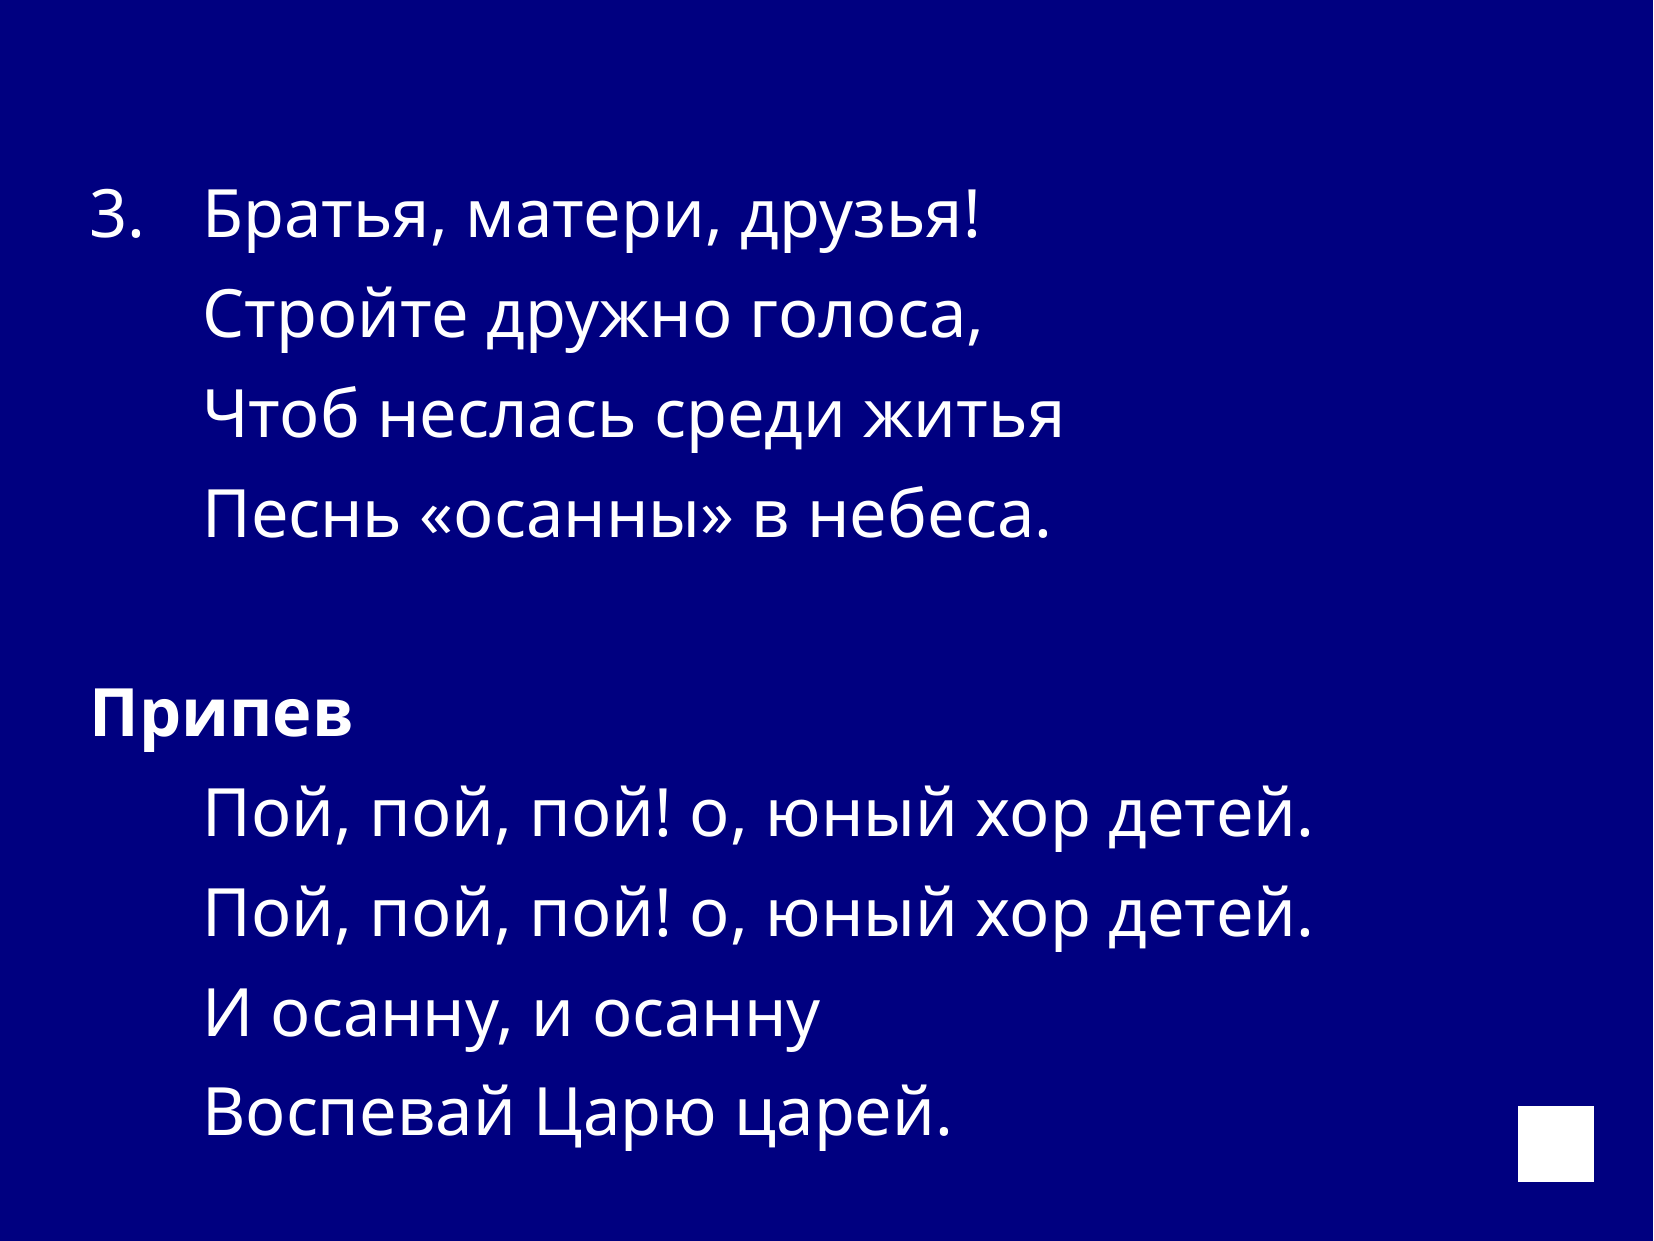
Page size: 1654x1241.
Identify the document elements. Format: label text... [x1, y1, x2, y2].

text_box 3. Братья, матери, друзья! Стройте дружно голоса, Чтоб неслась среди житья Песнь «осанны» в небеса. Припев Пой, пой, пой! о, юный хор детей. Пой, пой, пой! о, юный хор детей. И осанну, и осанну Воспевай Царю царей. [75, 150, 1576, 1163]
text_box [1518, 1106, 1594, 1182]
